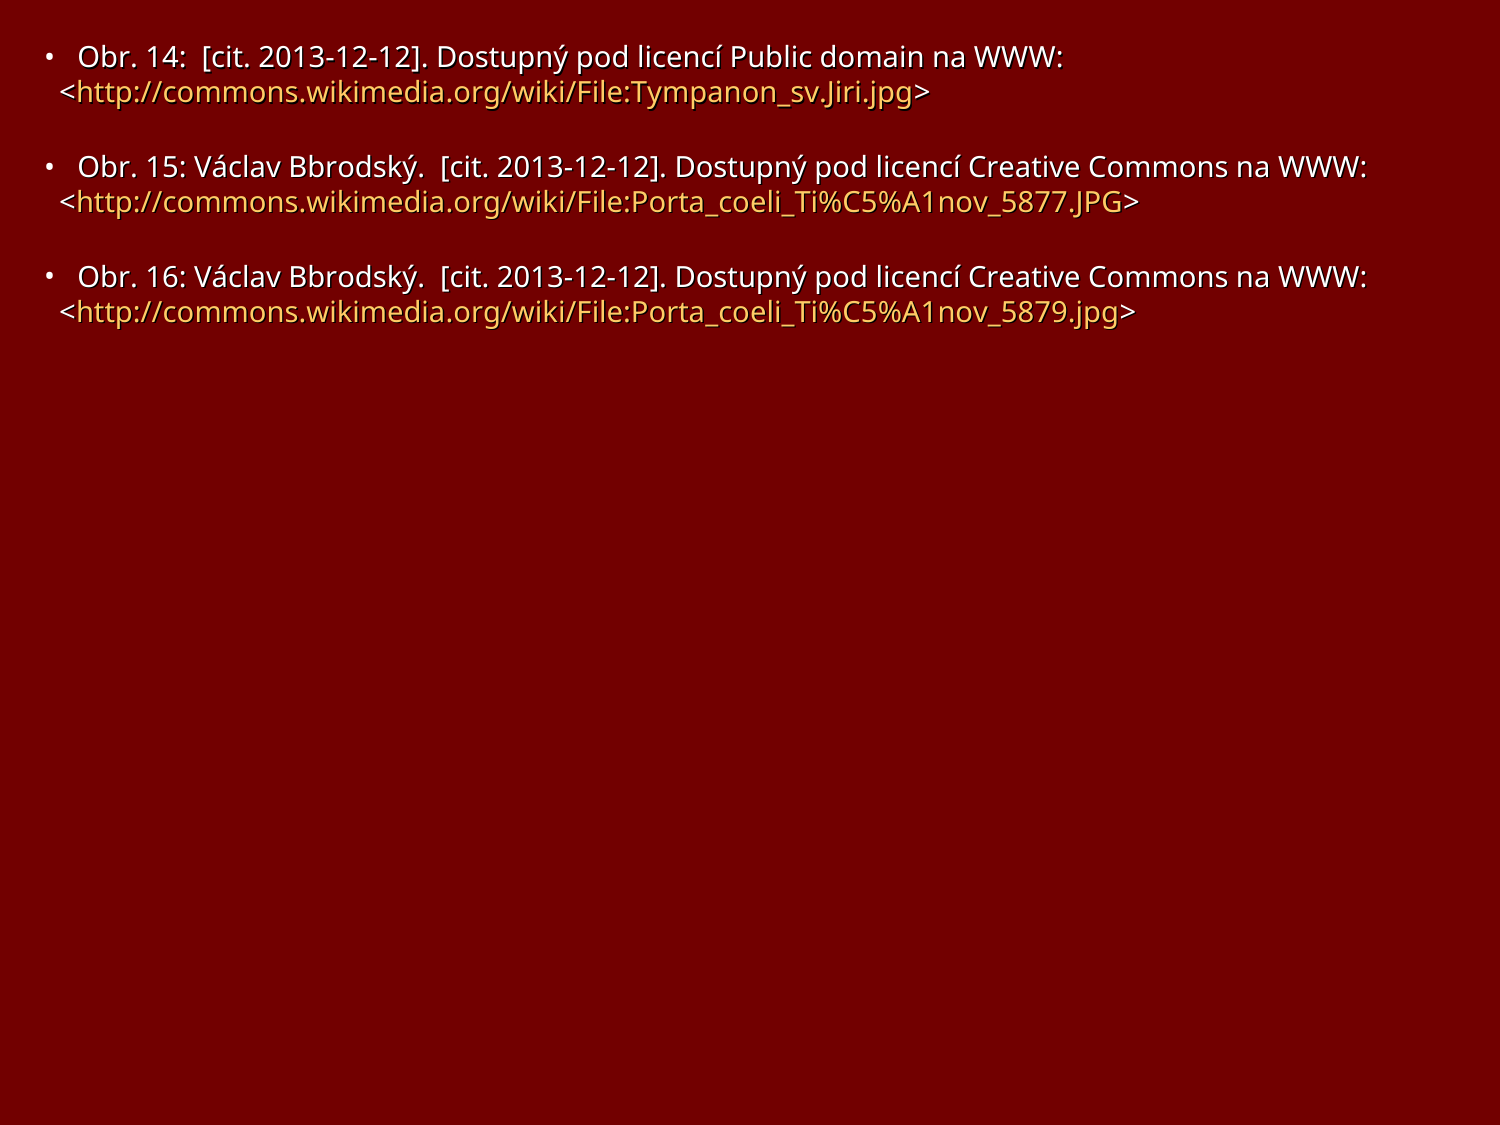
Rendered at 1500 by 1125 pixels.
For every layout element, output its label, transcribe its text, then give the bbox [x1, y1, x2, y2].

text_box Obr. 14: [cit. 2013-12-12]. Dostupný pod licencí Public domain na WWW: <http://commons.wikimedia.org/wiki/File:Tympanon_sv.Jiri.jpg> Obr. 15: Václav Bbrodský. [cit. 2013-12-12]. Dostupný pod licencí Creative Commons na WWW: <http://commons.wikimedia.org/wiki/File:Porta_coeli_Ti%C5%A1nov_5877.JPG> Obr. 16: Václav Bbrodský. [cit. 2013-12-12]. Dostupný pod licencí Creative Commons na WWW: <http://commons.wikimedia.org/wiki/File:Porta_coeli_Ti%C5%A1nov_5879.jpg> [29, 30, 1471, 416]
